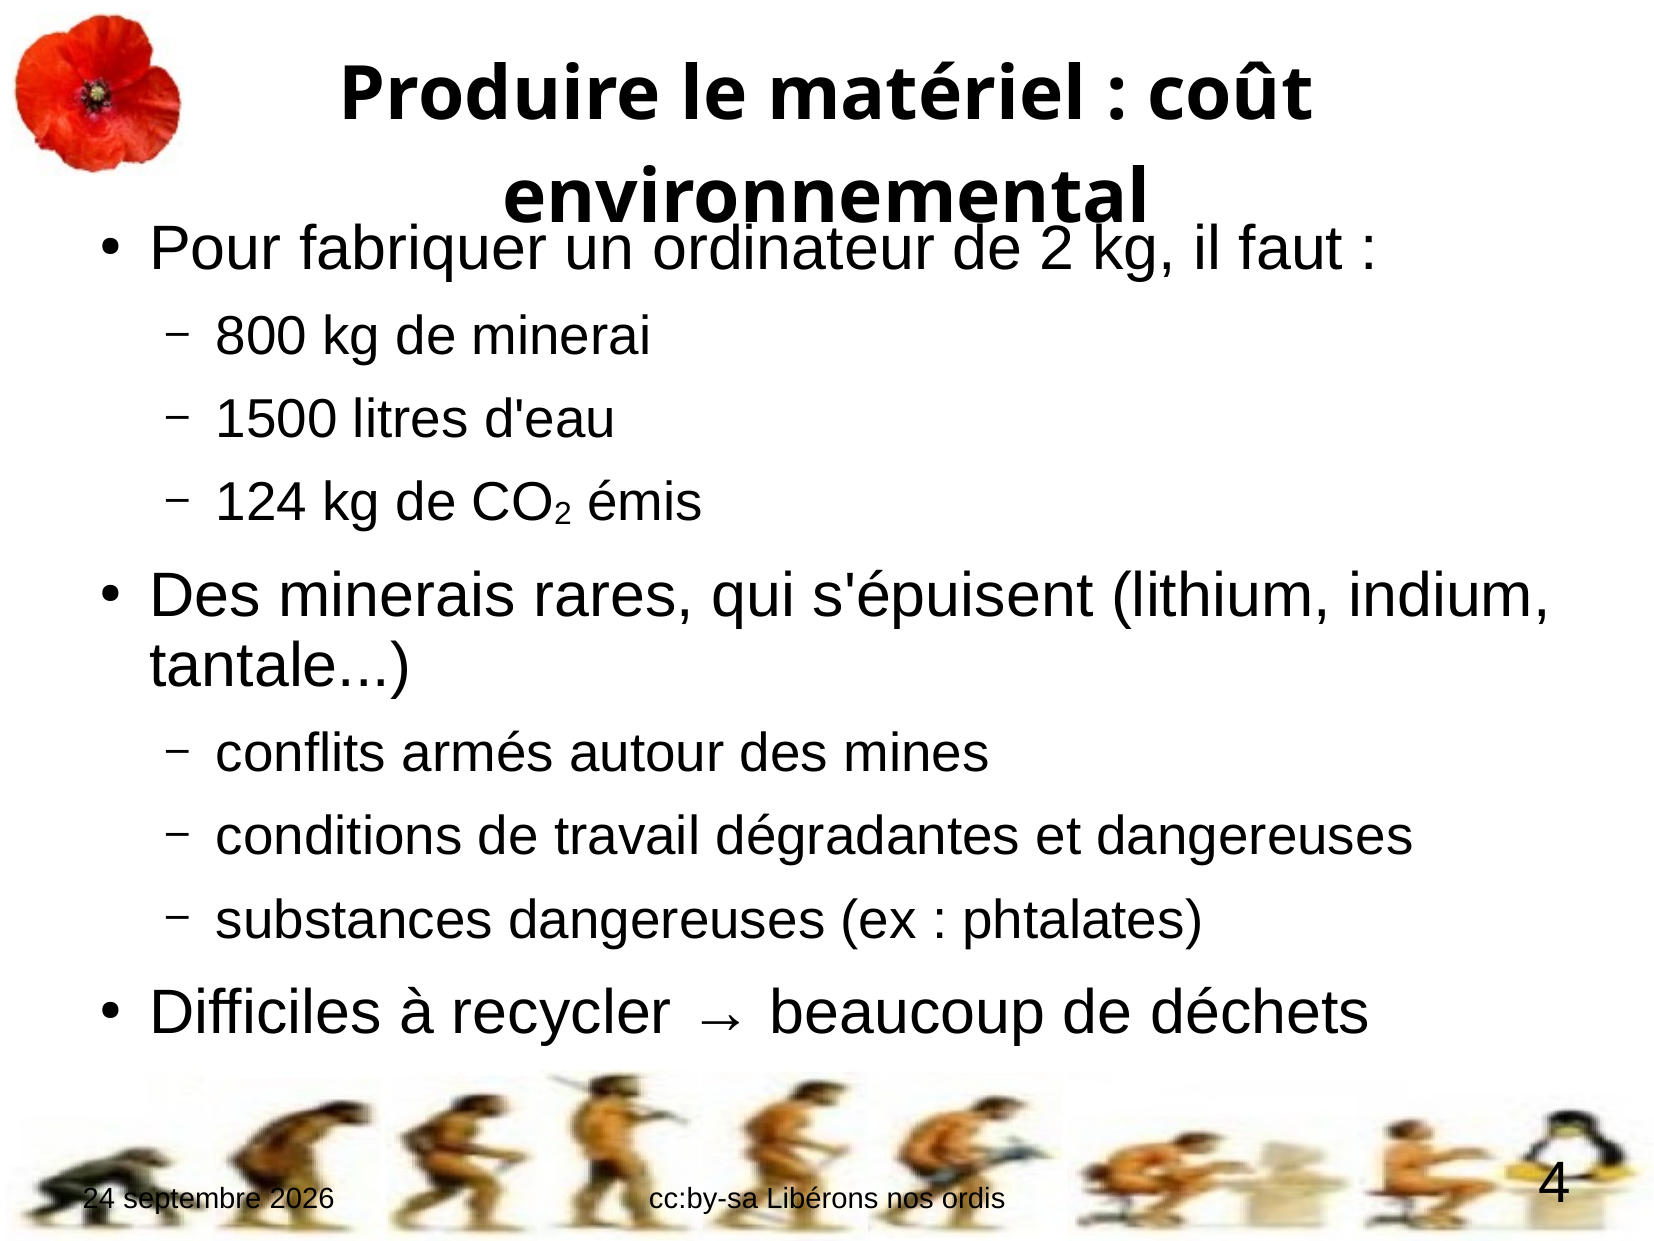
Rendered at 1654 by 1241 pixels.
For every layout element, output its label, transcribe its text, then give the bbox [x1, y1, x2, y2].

list Pour fabriquer un ordinateur de 2 kg, il faut : 800 kg de minerai 1500 litres d'eau 124 kg de CO2 émis Des minerais rares, qui s'épuisent (lithium, indium, tantale...) conflits armés autour des mines conditions de travail dégradantes et dangereuses substances dangereuses (ex : phtalates) Difficiles à recycler → beaucoup de déchets [82, 212, 1571, 1052]
picture [11, 11, 185, 176]
title Produire le matériel : coût environnemental [82, 82, 1571, 201]
picture [0, 1062, 1654, 1241]
